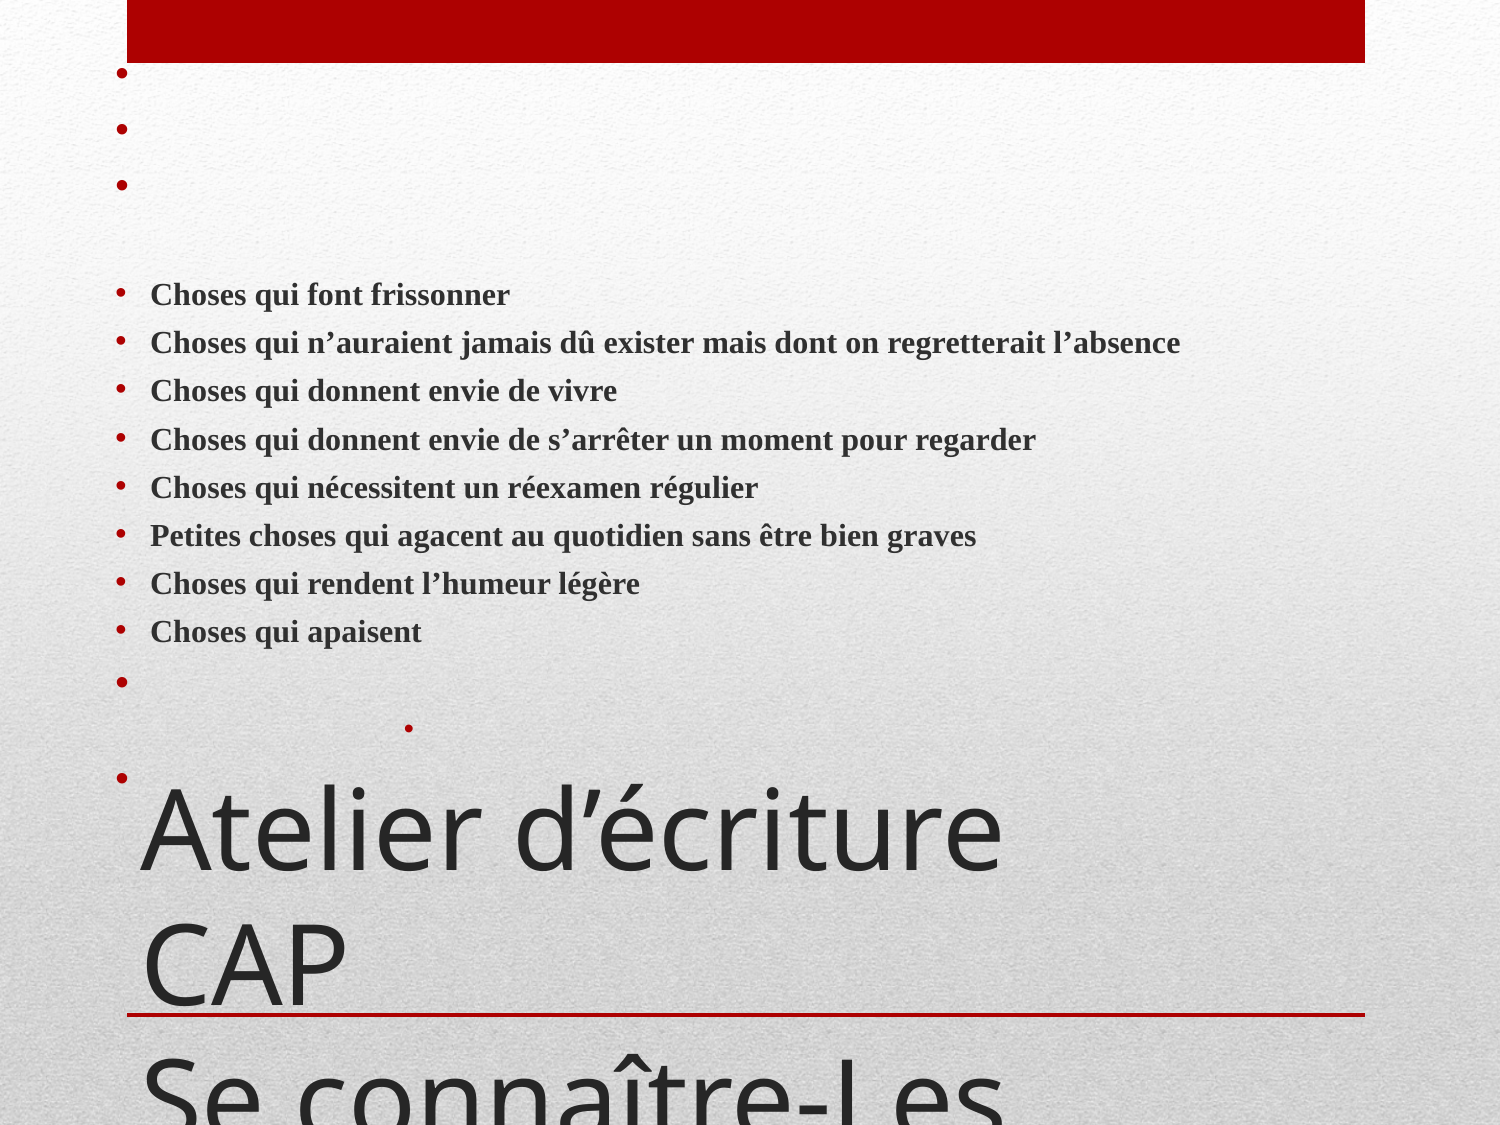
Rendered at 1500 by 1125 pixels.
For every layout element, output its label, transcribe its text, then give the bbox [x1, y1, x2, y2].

list Choses qui font frissonner Choses qui n’auraient jamais dû exister mais dont on regretterait l’absence Choses qui donnent envie de vivre Choses qui donnent envie de s’arrêter un moment pour regarder Choses qui nécessitent un réexamen régulier Petites choses qui agacent au quotidien sans être bien graves Choses qui rendent l’humeur légère Choses qui apaisent [100, 42, 1400, 659]
title Atelier d’écriture CAP Se connaître-Les listes [125, 750, 1238, 1013]
